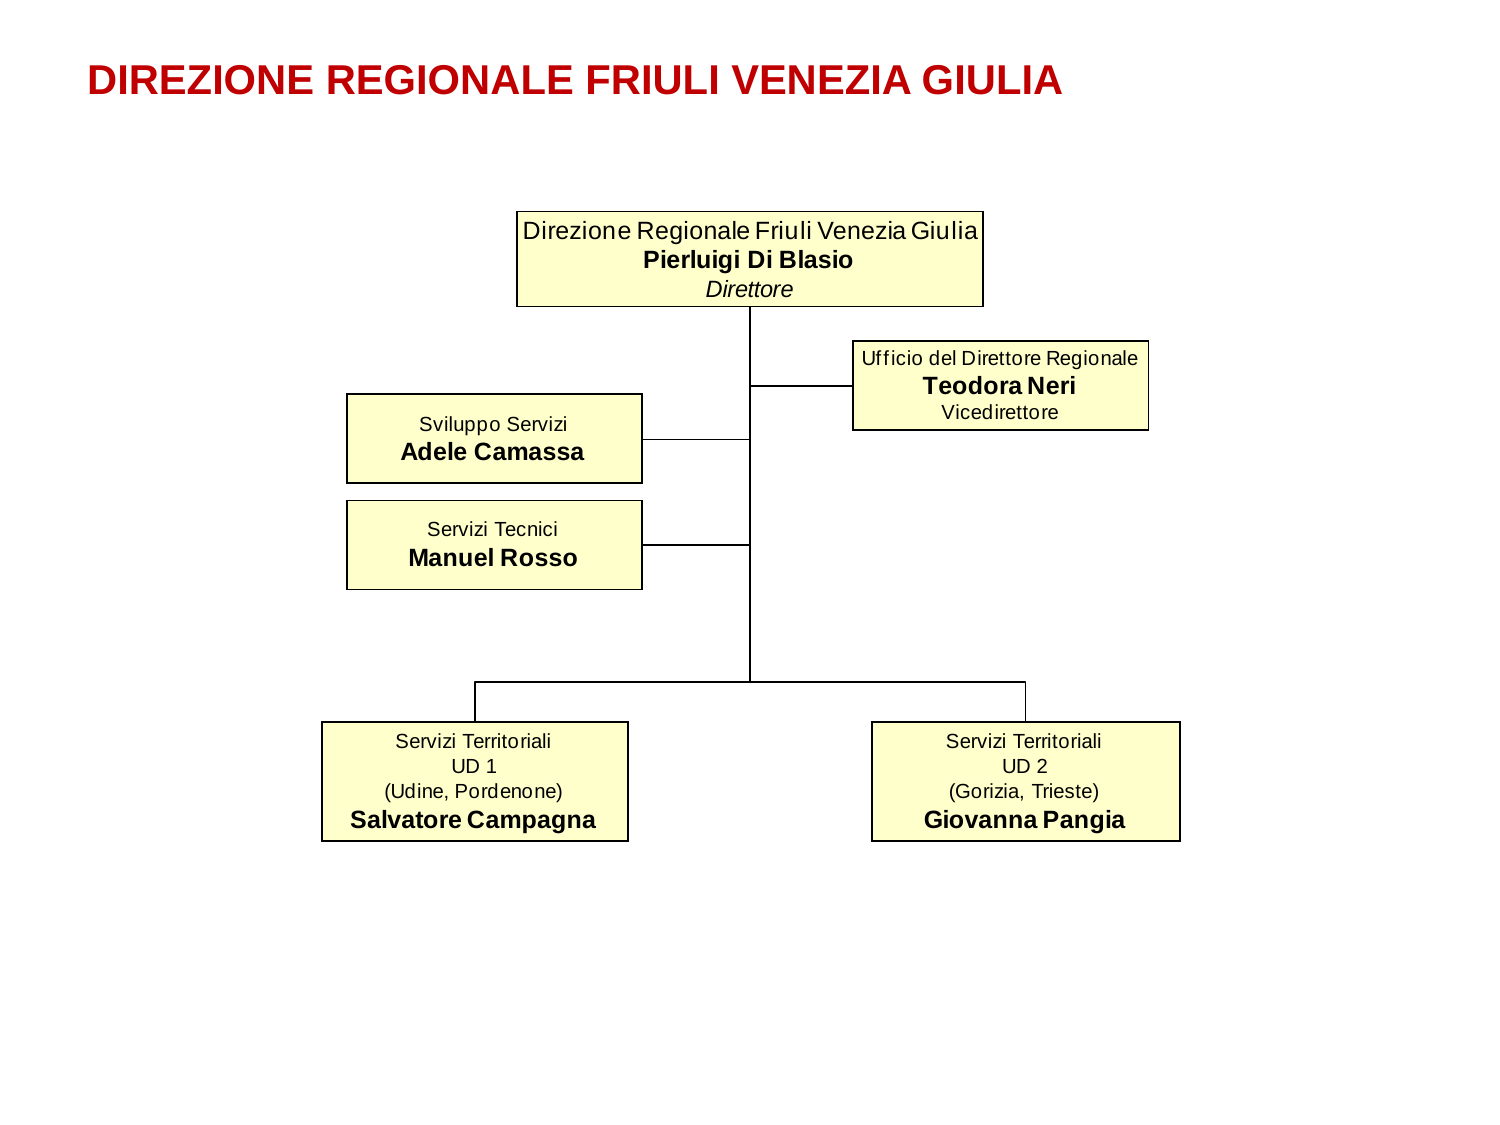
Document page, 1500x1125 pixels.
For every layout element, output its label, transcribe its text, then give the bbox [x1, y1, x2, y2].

picture [319, 205, 1181, 842]
title DIREZIONE REGIONALE FRIULI VENEZIA GIULIA [72, 45, 1462, 128]
